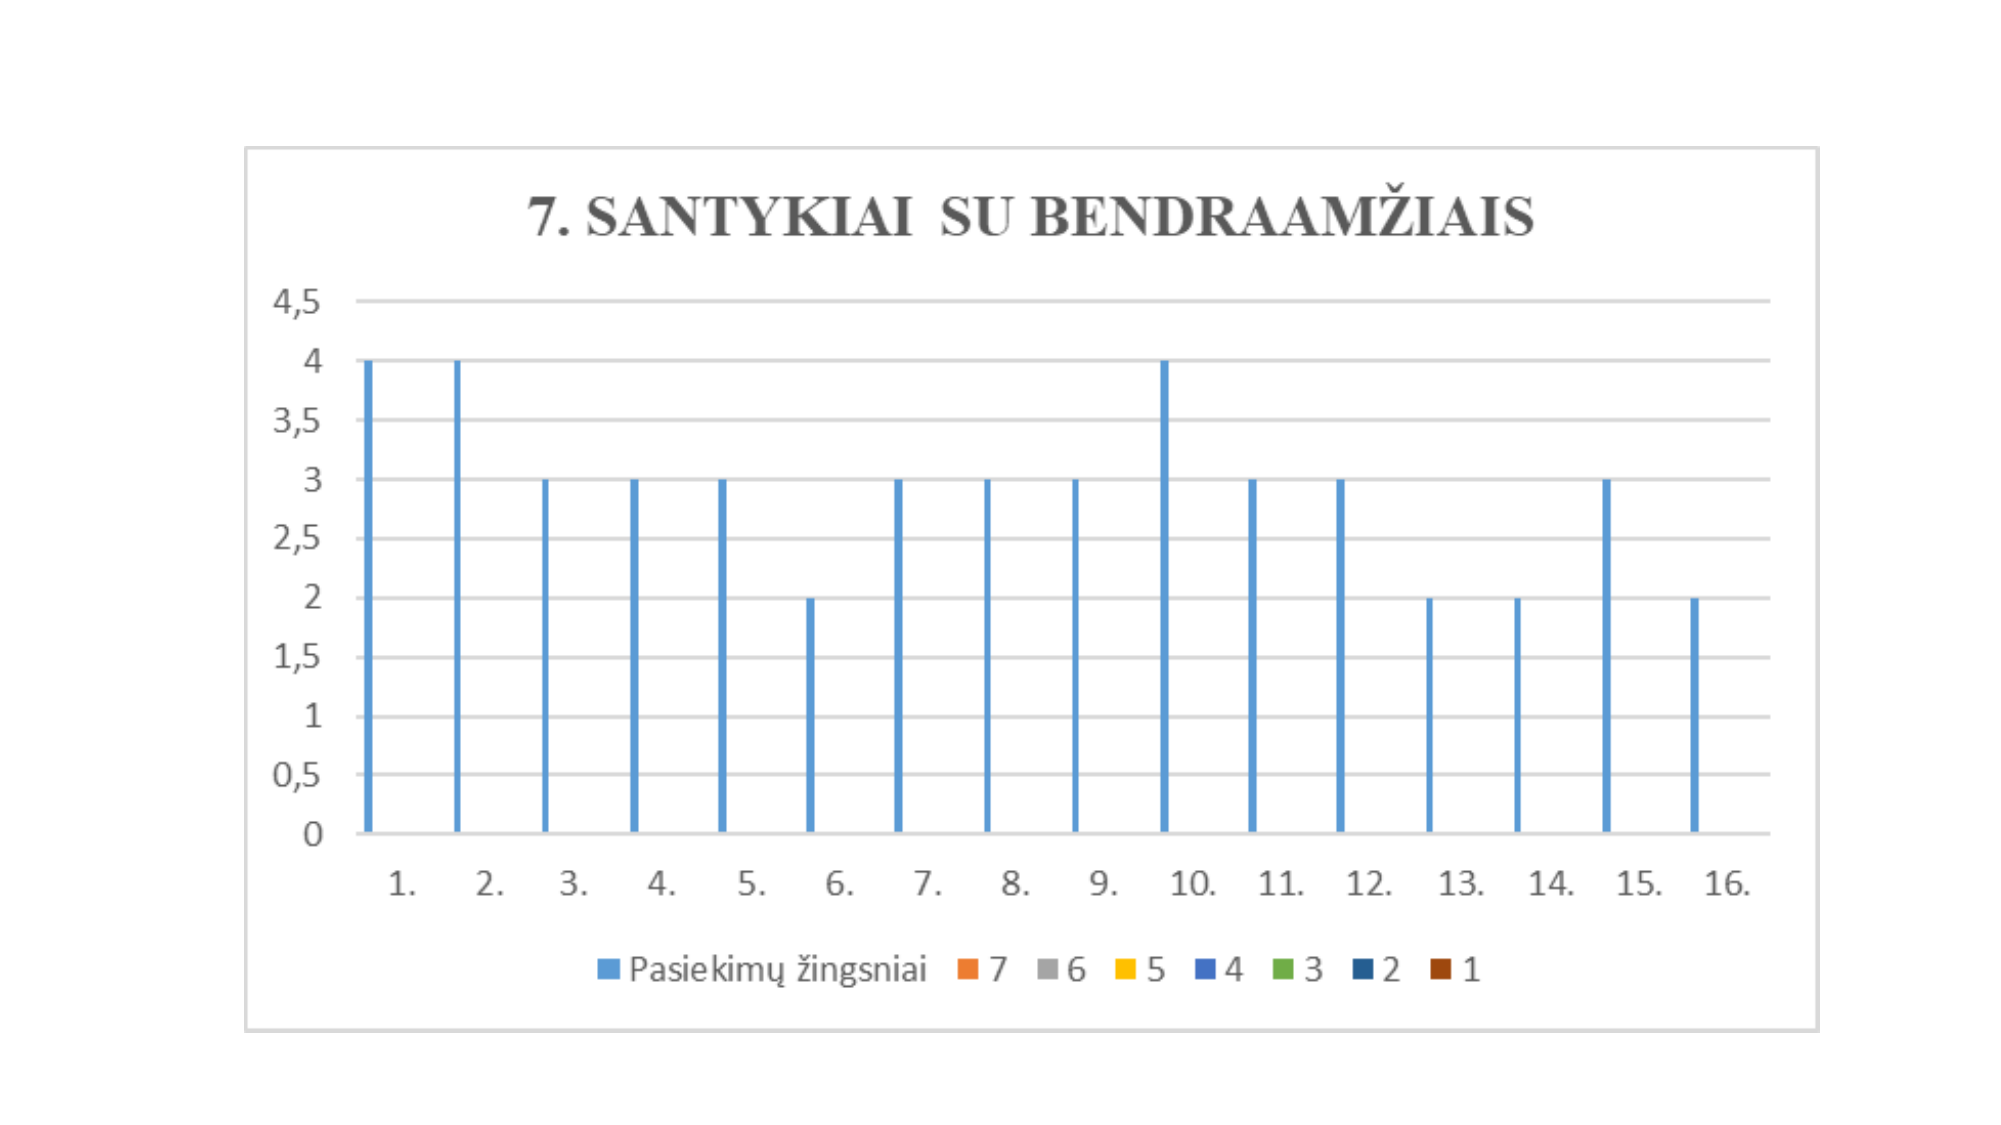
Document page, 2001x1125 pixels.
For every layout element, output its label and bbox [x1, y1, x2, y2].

picture [244, 146, 1820, 1033]
